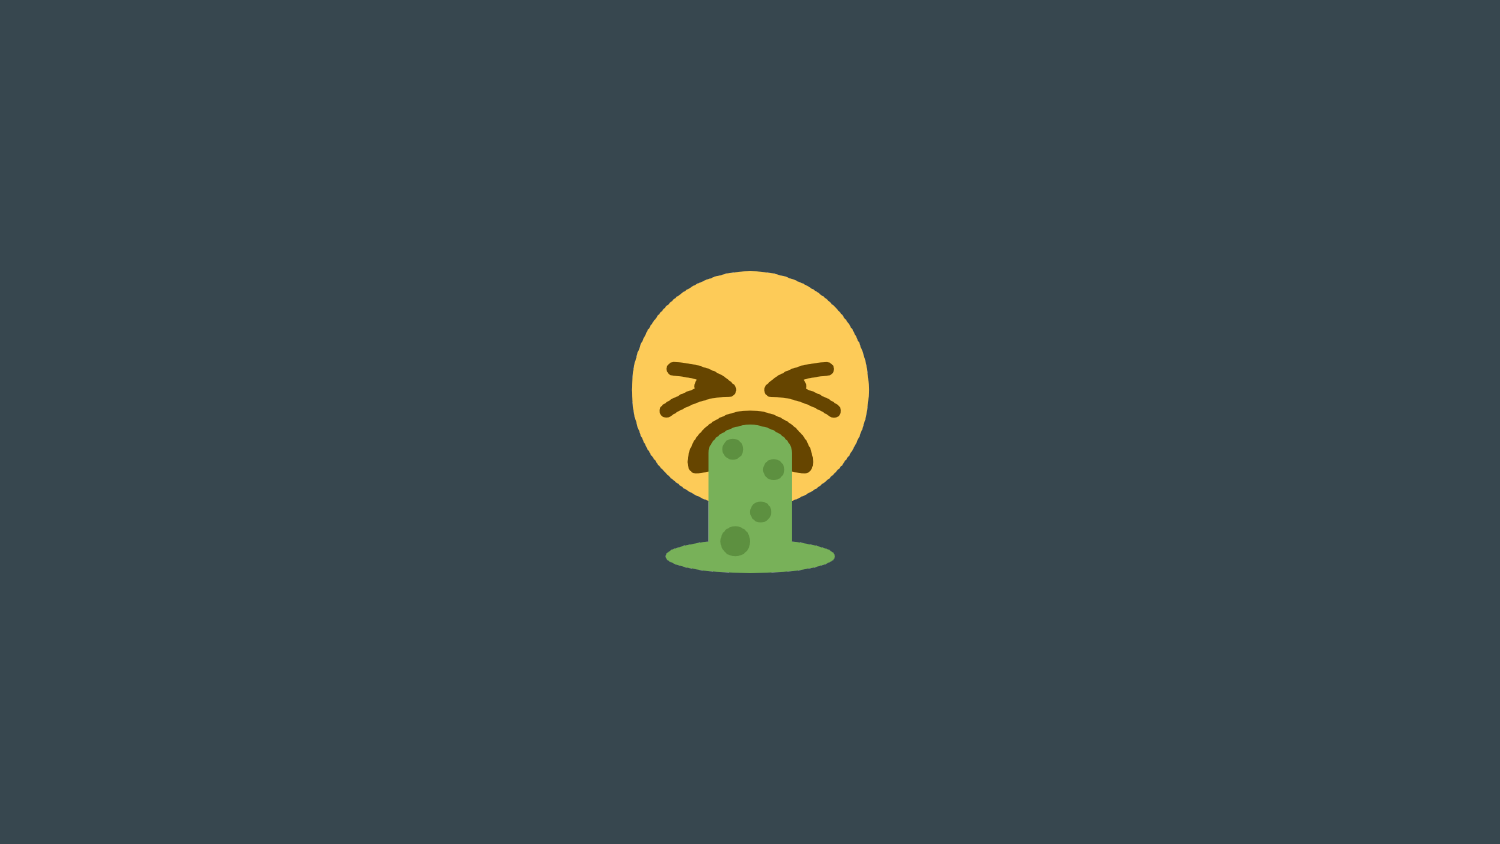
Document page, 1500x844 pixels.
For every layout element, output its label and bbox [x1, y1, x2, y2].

picture [599, 271, 901, 573]
